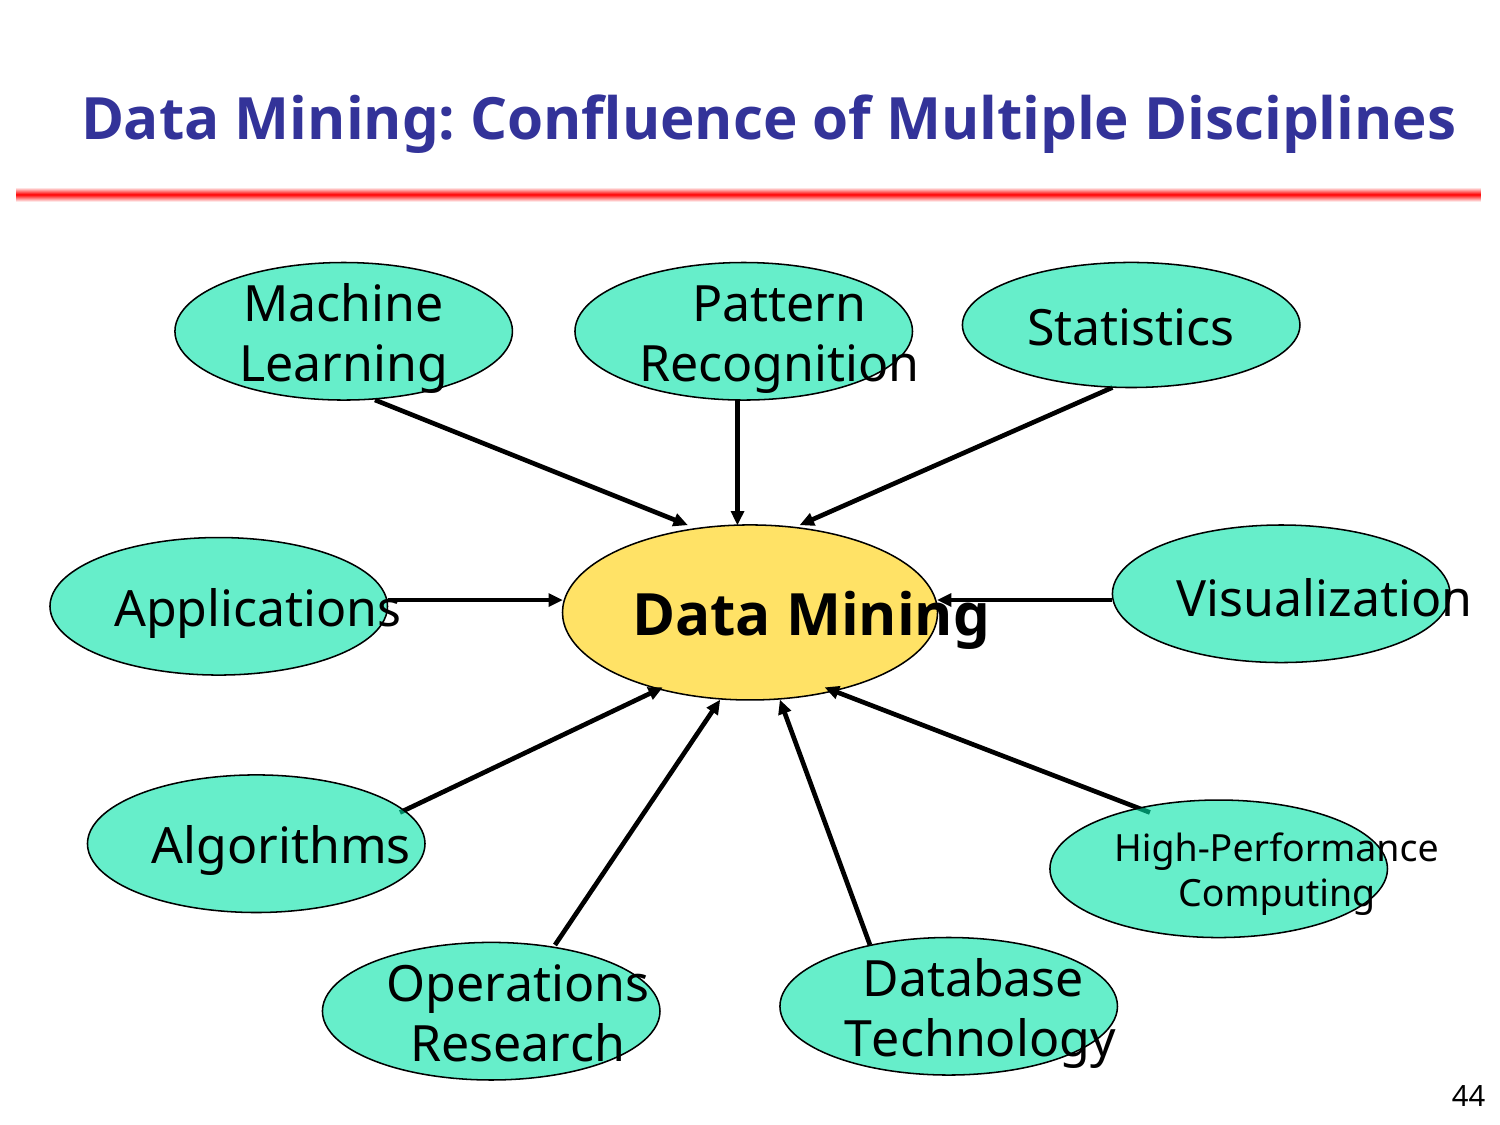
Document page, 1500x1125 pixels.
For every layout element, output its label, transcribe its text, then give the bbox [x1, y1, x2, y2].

title Data Mining: Confluence of Multiple Disciplines [62, 29, 1475, 196]
text_box Algorithms [87, 774, 426, 913]
text_box Data Mining [562, 524, 938, 700]
text_box Statistics [962, 262, 1300, 388]
text_box Database Technology [779, 937, 1118, 1076]
text_box Visualization [1112, 525, 1450, 663]
text_box Applications [49, 537, 387, 676]
text_box Machine Learning [174, 262, 513, 401]
text_box <number> [1187, 1050, 1500, 1125]
text_box Pattern Recognition [574, 262, 913, 401]
text_box Operations Research [322, 942, 661, 1081]
text_box High-Performance Computing [1049, 800, 1388, 938]
